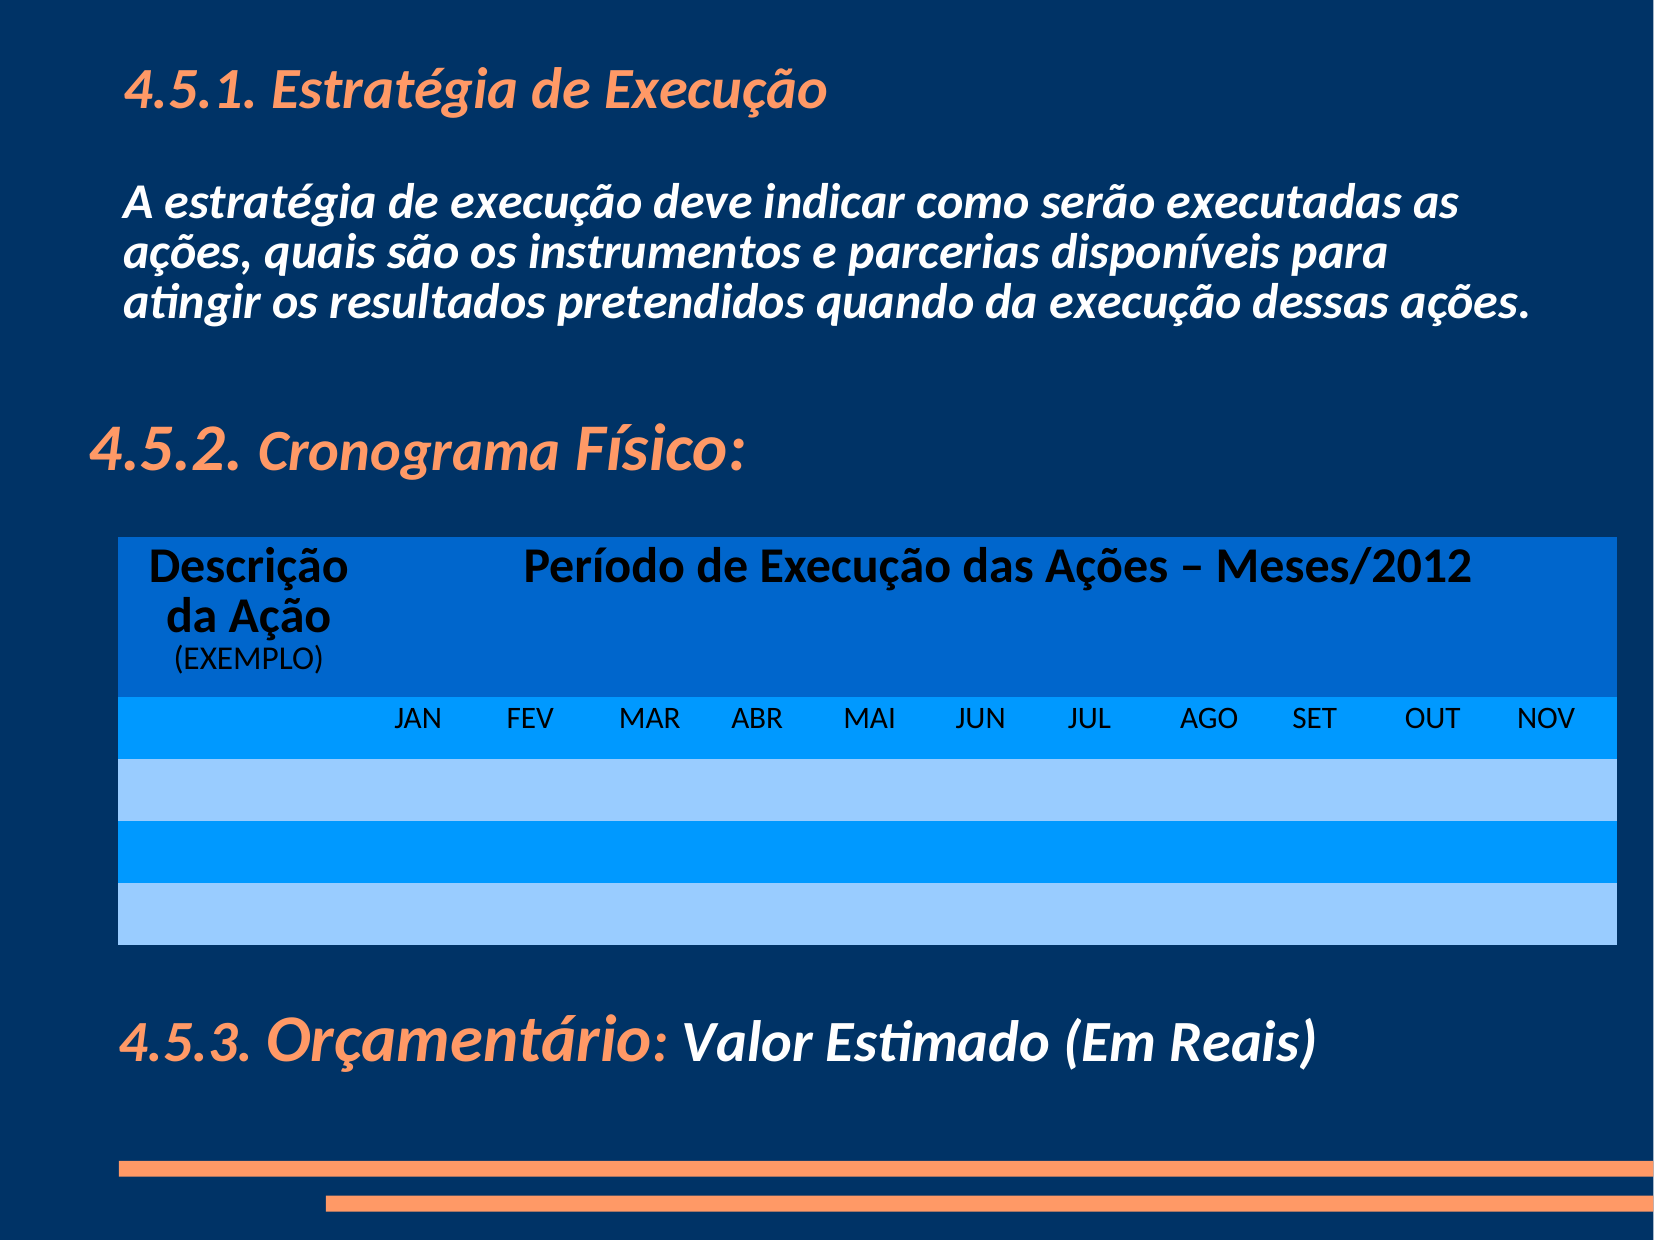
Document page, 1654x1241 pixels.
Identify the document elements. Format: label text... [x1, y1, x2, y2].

table_cell [716, 821, 829, 883]
table_cell [1502, 883, 1617, 945]
table_cell [1278, 821, 1390, 883]
table_cell [1390, 759, 1502, 821]
table_cell [941, 821, 1053, 883]
table_cell [1278, 883, 1390, 945]
table_cell [941, 883, 1053, 945]
table_cell [604, 759, 716, 821]
table_cell NOV [1502, 697, 1617, 759]
table_cell SET [1278, 697, 1390, 759]
table_cell ABR [716, 697, 829, 759]
table_cell [1165, 759, 1278, 821]
table_cell [1502, 821, 1617, 883]
title 4.5.1. Estratégia de Execução A estratégia de execução deve indicar como serão executadas as ações, quais são os instrumentos e parcerias disponíveis para atingir os resultados pretendidos quando da execução dessas ações. [123, 29, 1536, 417]
table_cell JAN [380, 697, 492, 759]
table_cell [118, 759, 380, 821]
table_cell [1390, 821, 1502, 883]
table_cell [1278, 759, 1390, 821]
table_cell [829, 883, 941, 945]
table_cell [941, 759, 1053, 821]
table_cell [492, 759, 604, 821]
table_cell [118, 821, 380, 883]
table_cell [716, 759, 829, 821]
table_cell [1053, 883, 1165, 945]
text_box 4.5.3. Orçamentário: Valor Estimado (Em Reais) [118, 1003, 1536, 1086]
table_cell AGO [1165, 697, 1278, 759]
table_cell [492, 883, 604, 945]
table_cell OUT [1390, 697, 1502, 759]
table_cell [380, 821, 492, 883]
table_cell [604, 883, 716, 945]
table_header Período de Execução das Ações – Meses/2012 [380, 537, 1617, 697]
table_cell [1502, 759, 1617, 821]
table_header Descrição da Ação (EXEMPLO) [118, 537, 380, 697]
table_cell [492, 821, 604, 883]
table_cell [380, 759, 492, 821]
table_cell [604, 821, 716, 883]
table_cell MAR [604, 697, 716, 759]
table_cell [716, 883, 829, 945]
table_cell [1165, 883, 1278, 945]
table_cell [829, 821, 941, 883]
table_cell JUL [1053, 697, 1165, 759]
table_cell [118, 697, 380, 759]
text_box 4.5.2. Cronograma Físico: [88, 413, 867, 496]
table_cell [1165, 821, 1278, 883]
table_cell [380, 883, 492, 945]
table_cell [829, 759, 941, 821]
table_cell FEV [492, 697, 604, 759]
table_cell [1053, 759, 1165, 821]
table_cell [118, 883, 380, 945]
table_cell [1390, 883, 1502, 945]
table_cell [1053, 821, 1165, 883]
table_cell JUN [941, 697, 1053, 759]
table_cell MAI [829, 697, 941, 759]
